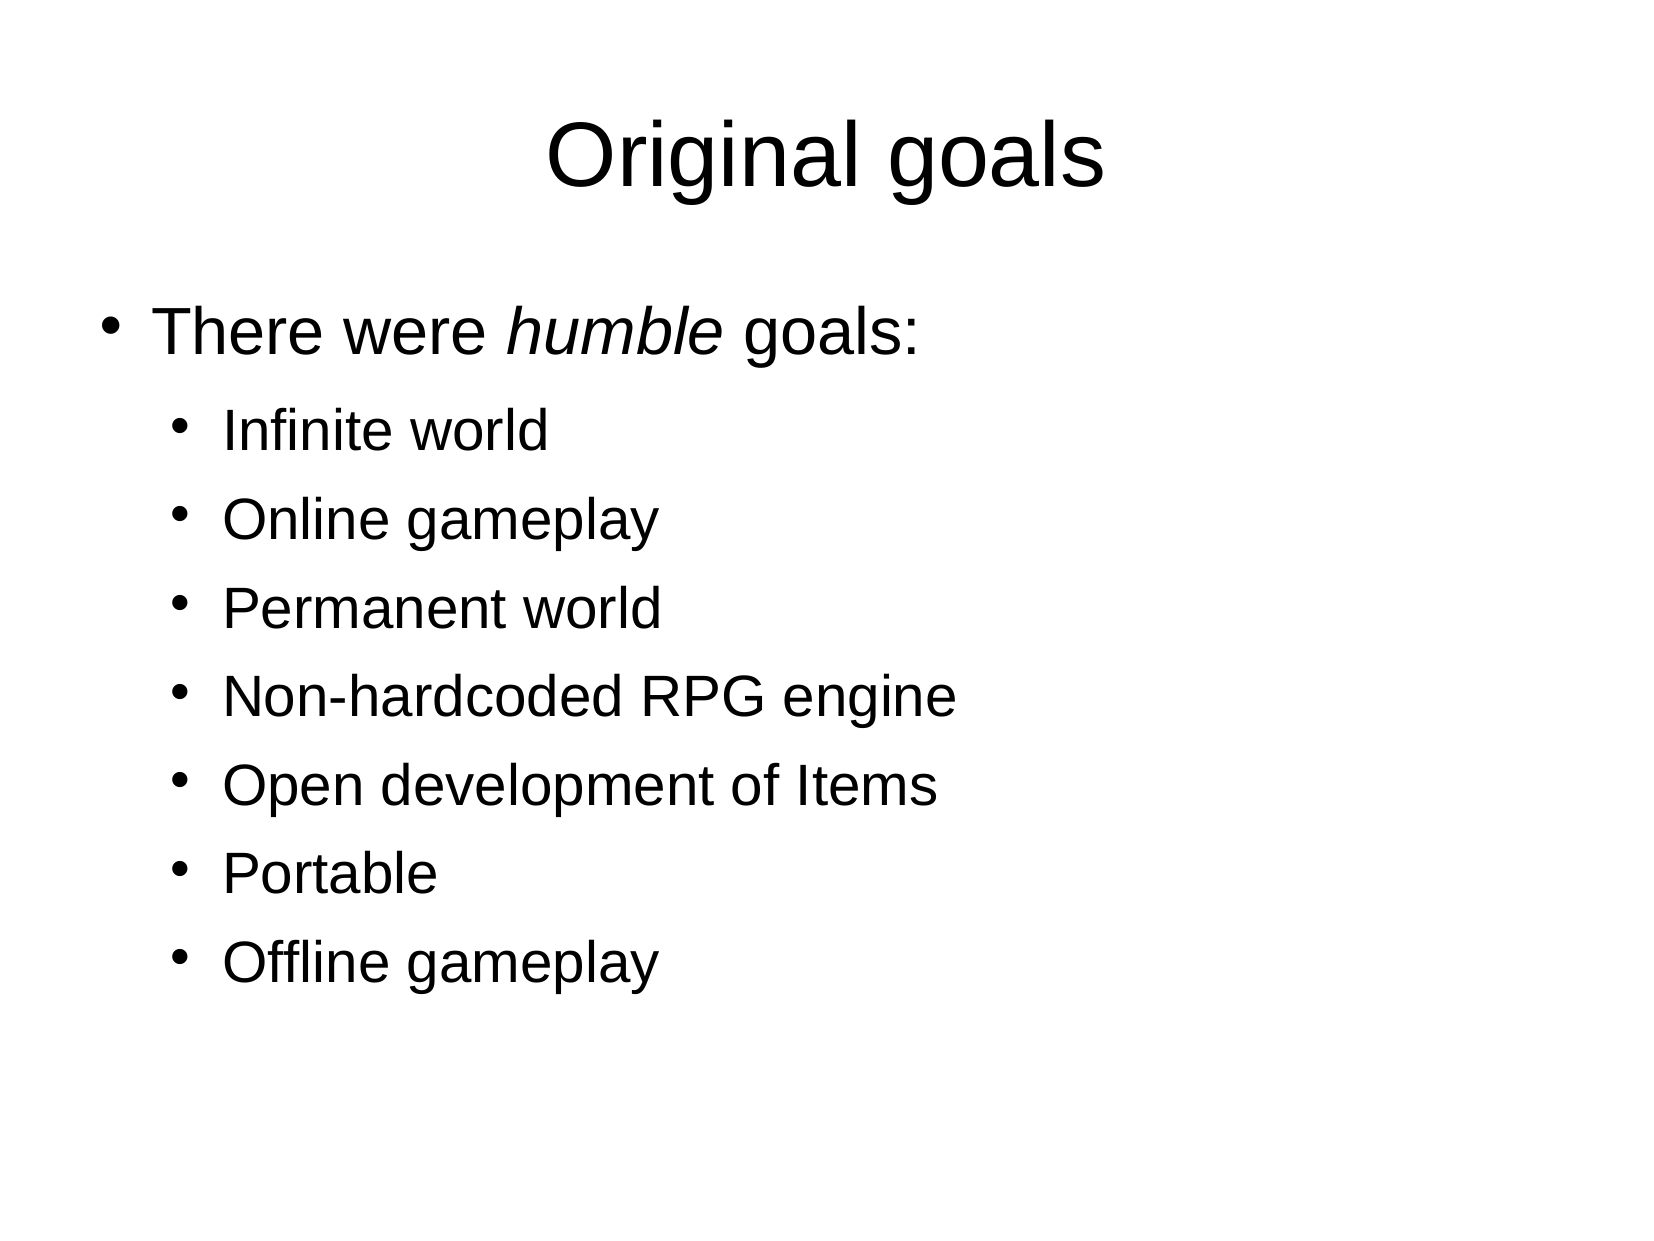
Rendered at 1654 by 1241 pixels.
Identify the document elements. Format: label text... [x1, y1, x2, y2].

list There were humble goals: Infinite world Online gameplay Permanent world Non-hardcoded RPG engine Open development of Items Portable Offline gameplay [82, 290, 1571, 1109]
title Original goals [82, 49, 1571, 257]
